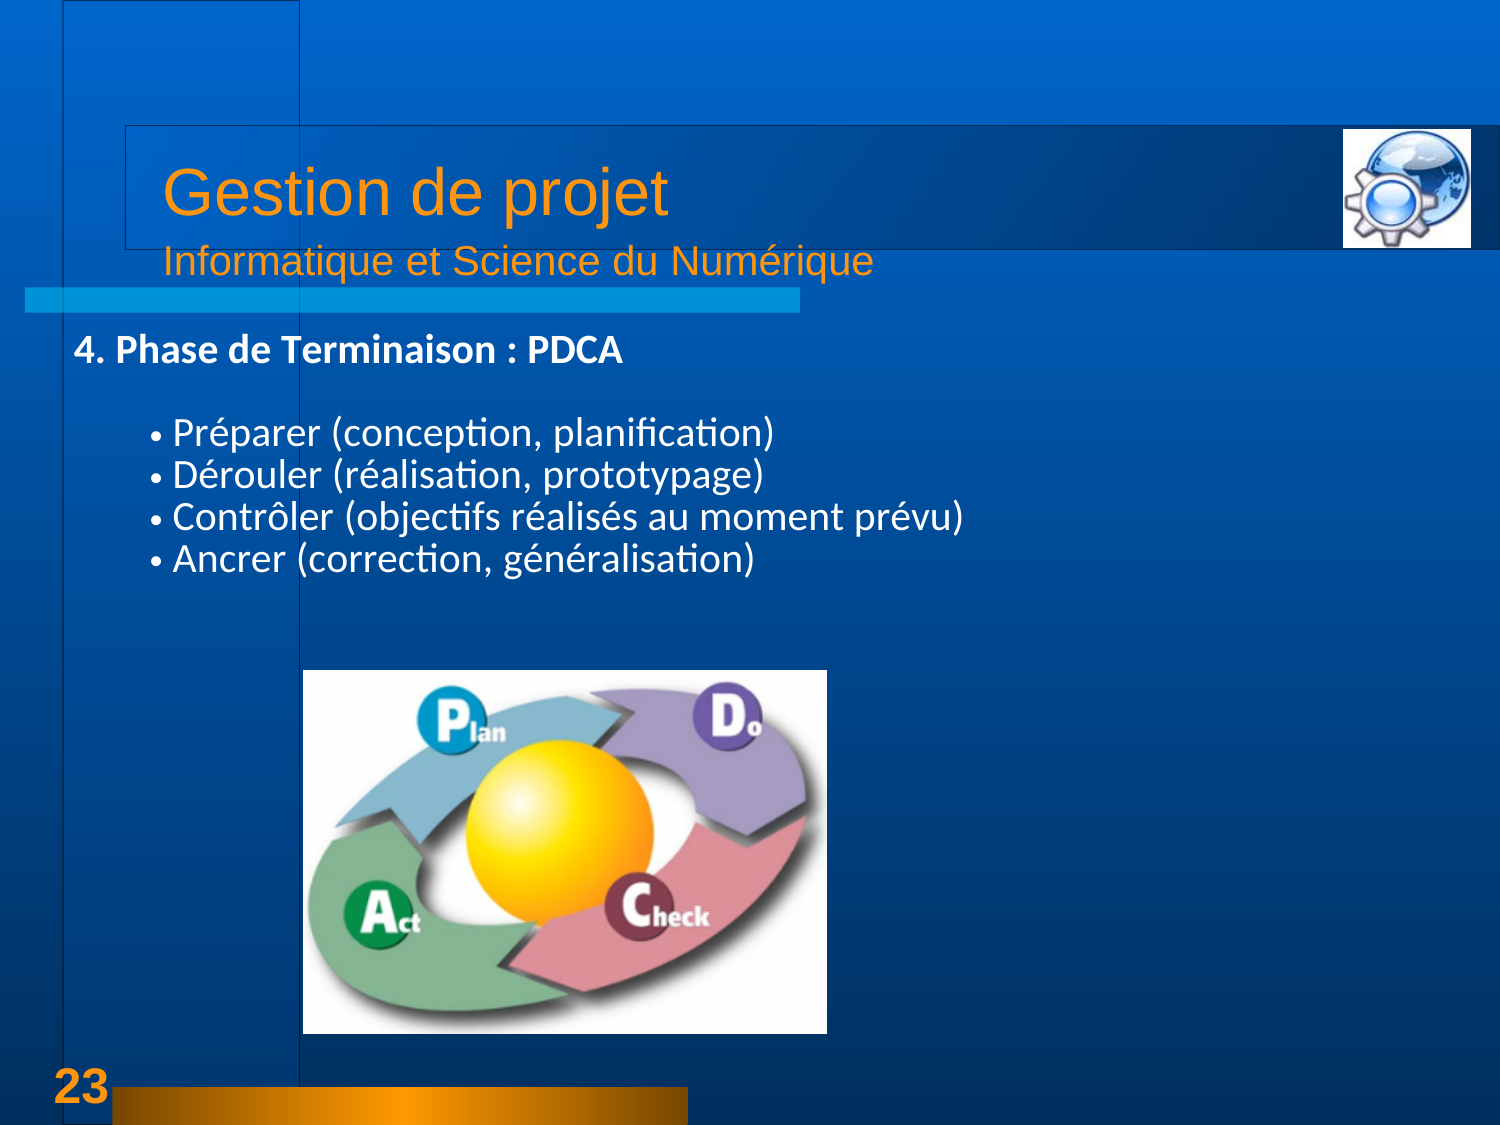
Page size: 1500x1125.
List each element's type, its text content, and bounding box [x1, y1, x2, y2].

picture [1343, 129, 1471, 248]
picture [303, 670, 827, 1034]
text_box 4. Phase de Terminaison : PDCA Préparer (conception, planification) Dérouler (réalisation, prototypage) Contrôler (objectifs réalisés au moment prévu) Ancrer (correction, généralisation) [59, 324, 1477, 646]
